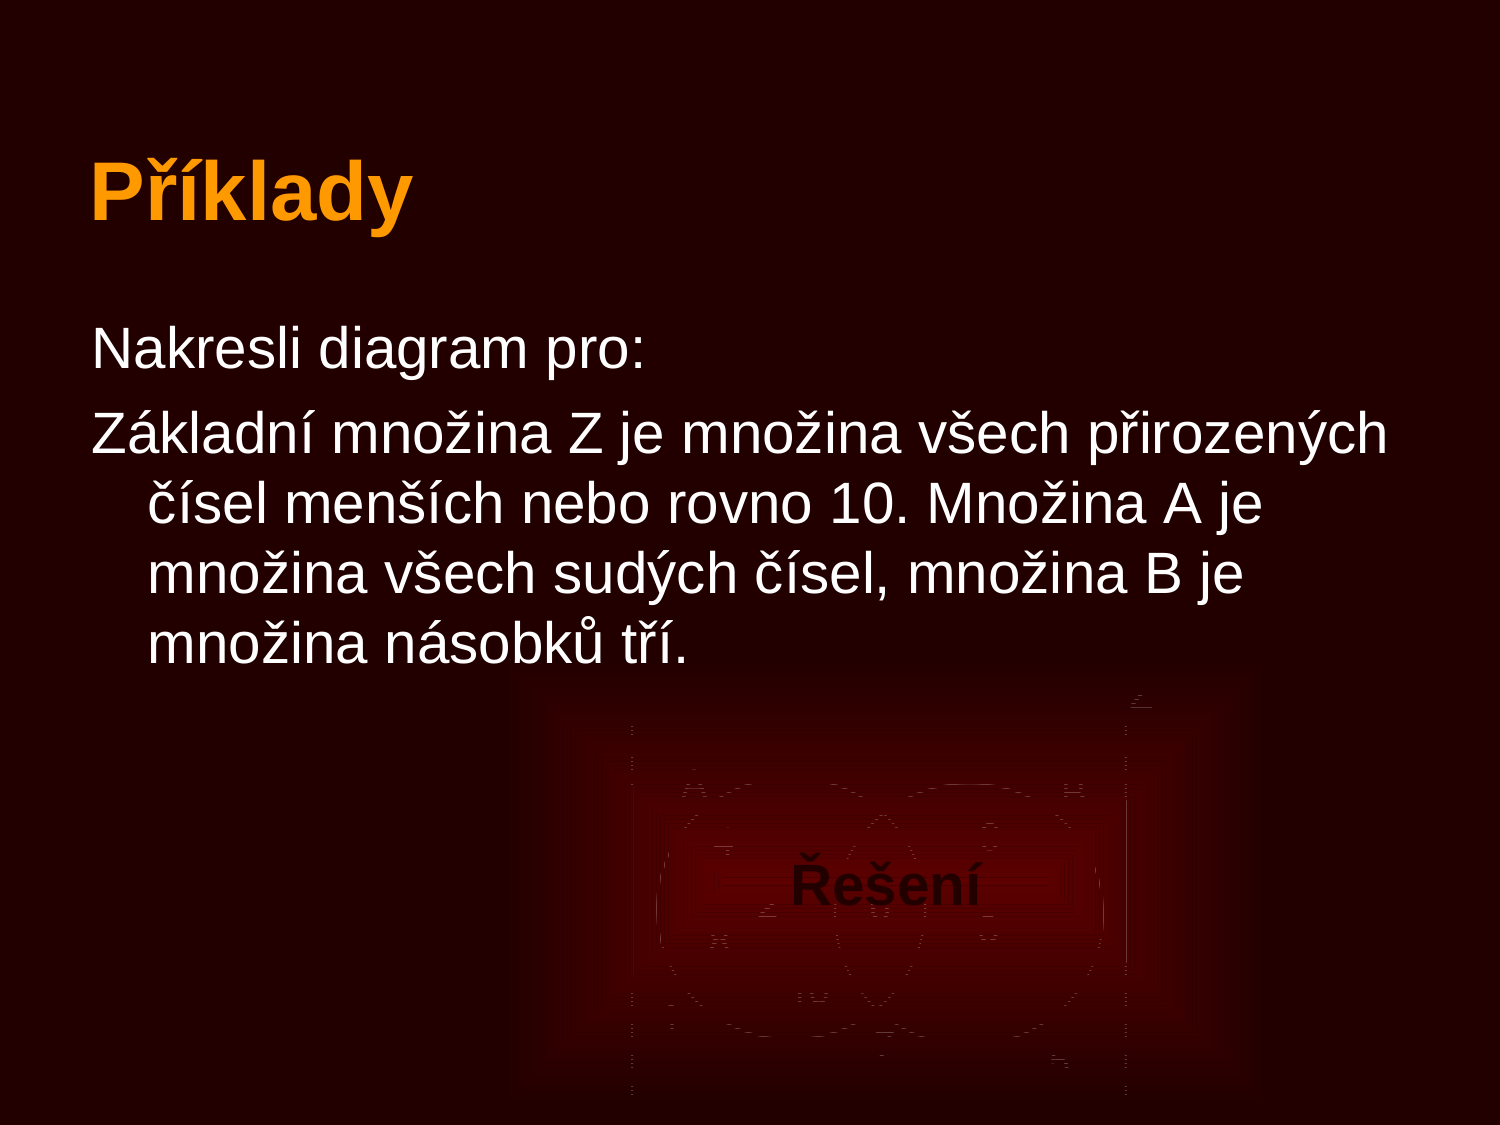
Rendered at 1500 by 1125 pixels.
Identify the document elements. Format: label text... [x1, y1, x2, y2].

text_box Řešení [501, 683, 1270, 1106]
title Příklady [75, 75, 1426, 301]
list Nakresli diagram pro: Základní množina Z je množina všech přirozených čísel menších nebo rovno 10. Množina A je množina všech sudých čísel, množina B je množina násobků tří. [76, 302, 1427, 683]
